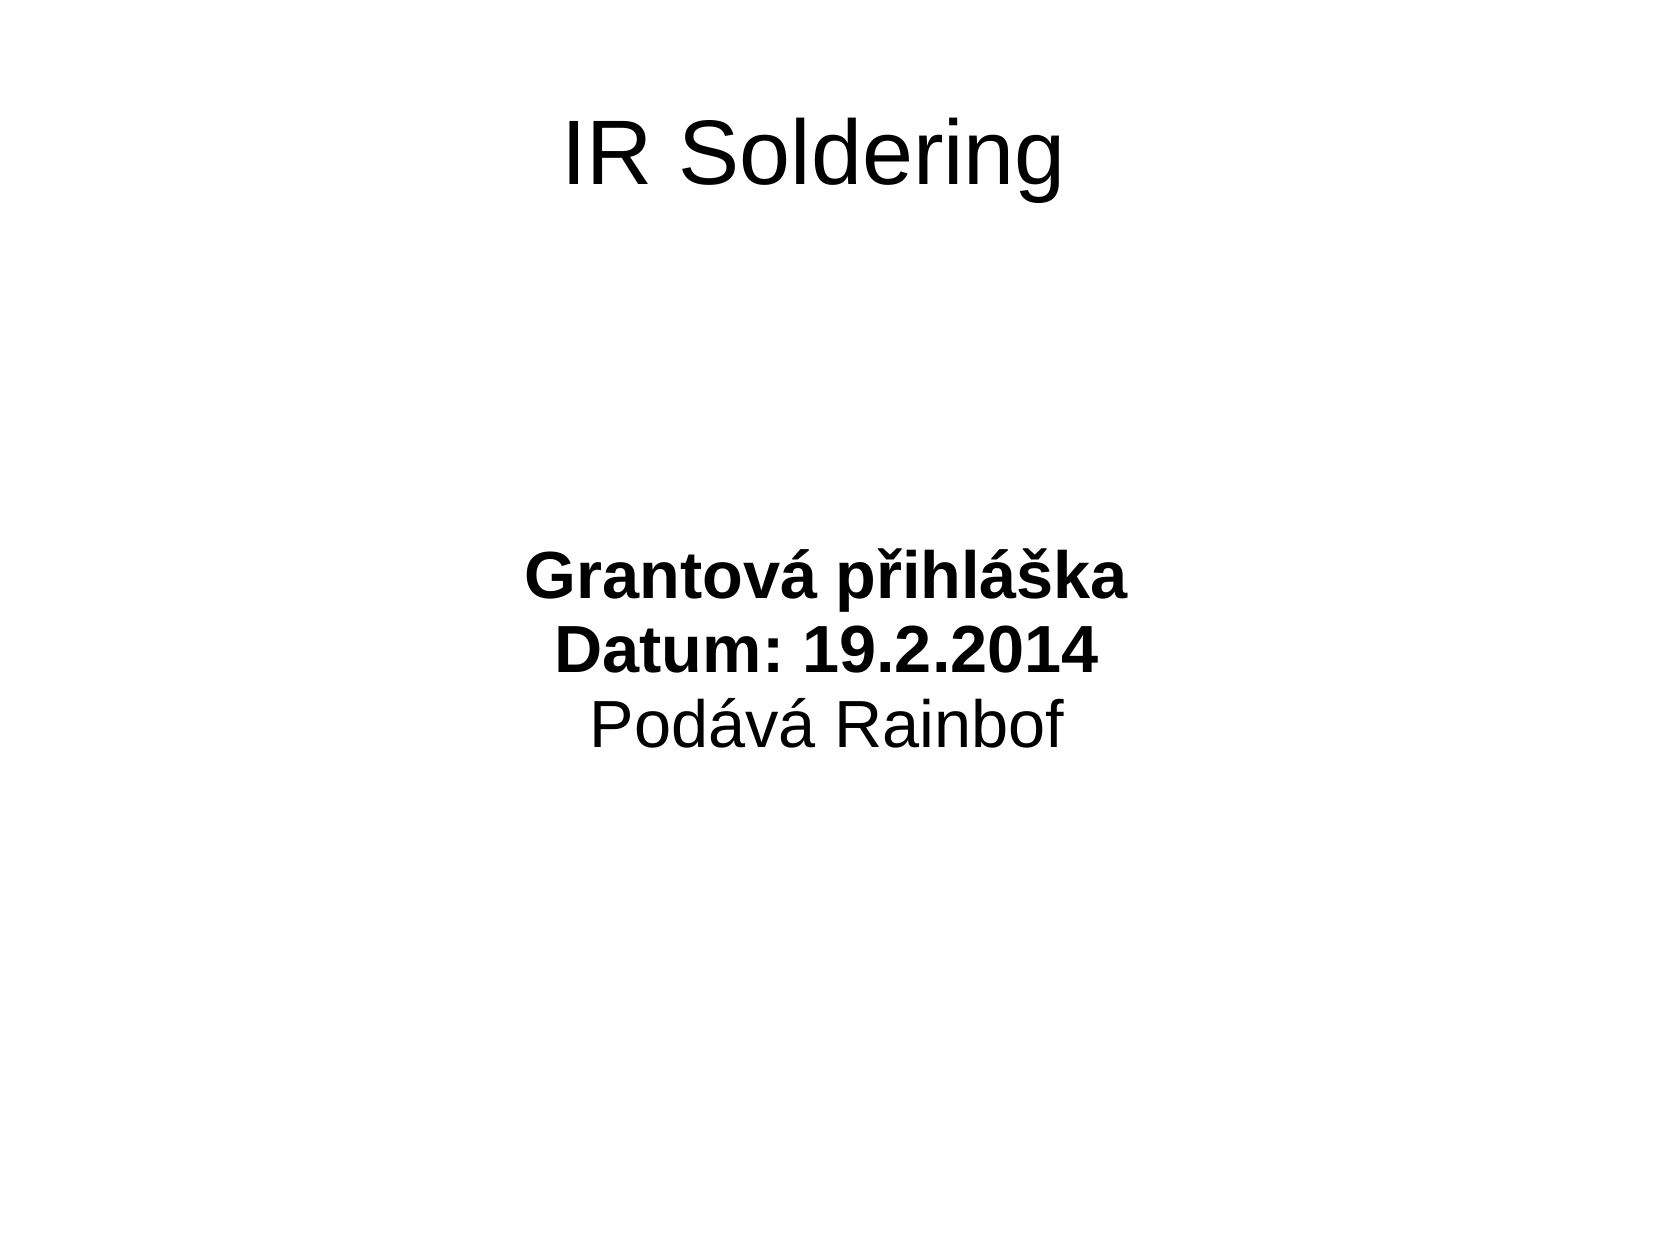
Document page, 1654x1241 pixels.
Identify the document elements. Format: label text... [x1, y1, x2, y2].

subtitle Grantová přihláška Datum: 19.2.2014 Podává Rainbof [82, 290, 1571, 1010]
title IR Soldering [82, 49, 1571, 257]
